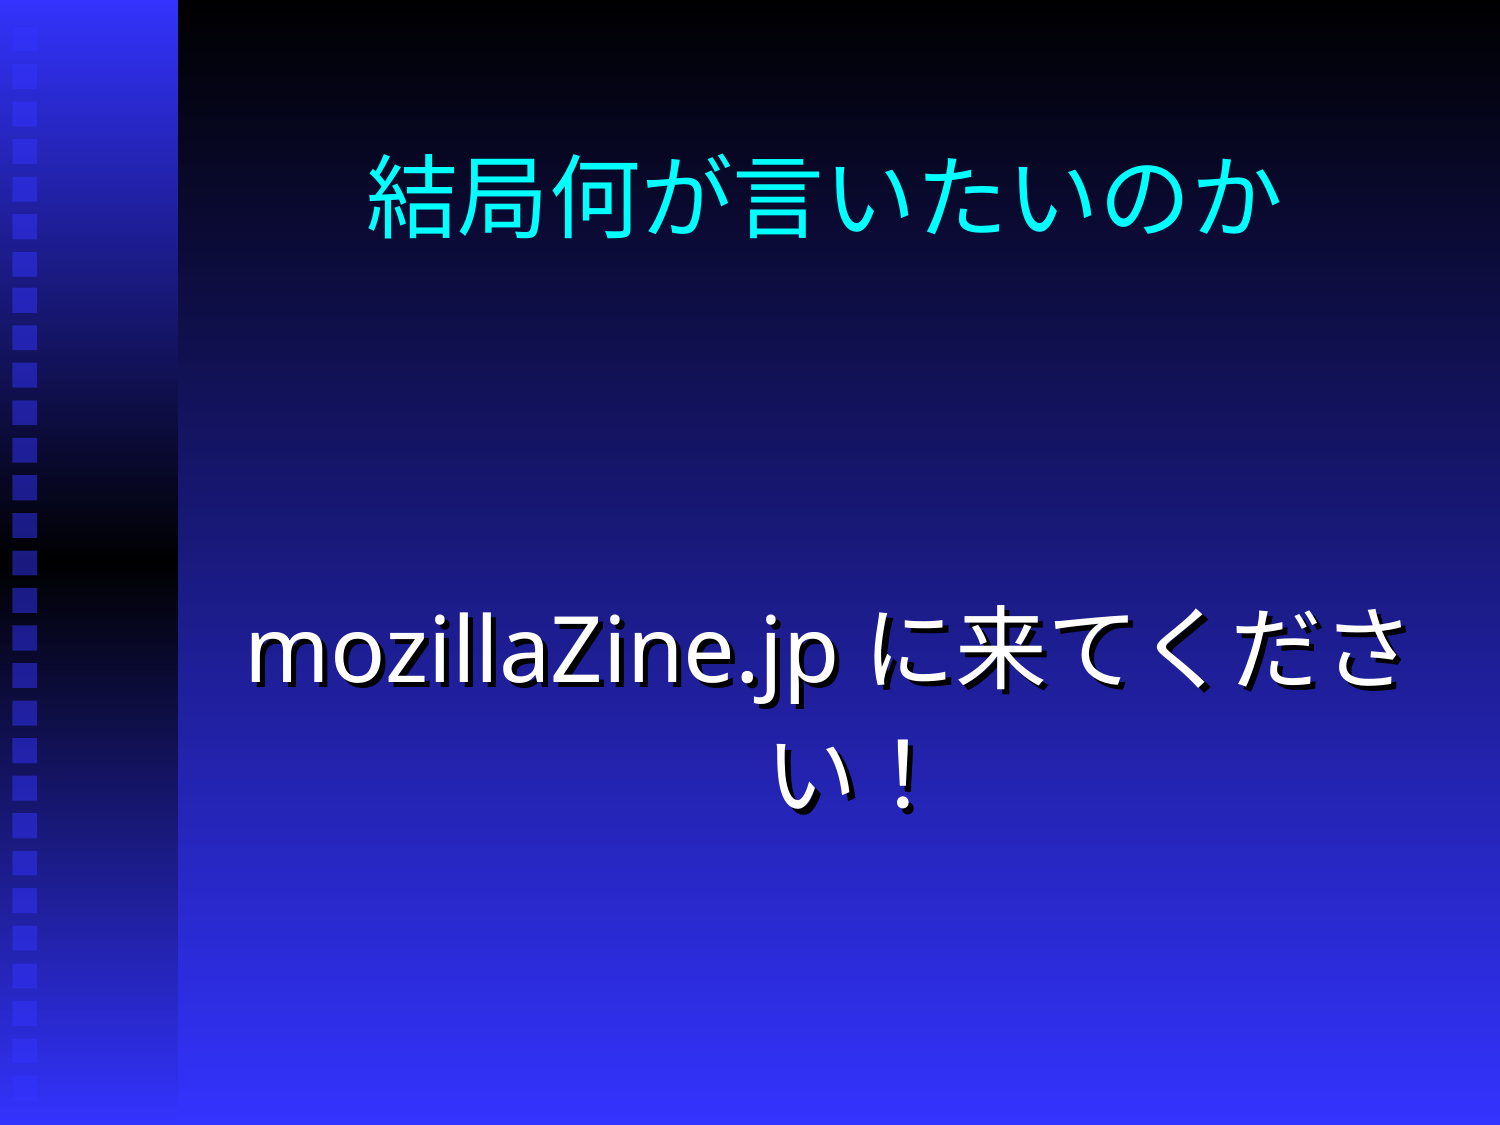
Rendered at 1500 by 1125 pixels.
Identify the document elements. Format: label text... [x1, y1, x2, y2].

title 結局何が言いたいのか [187, 76, 1463, 312]
list mozillaZine.jp に来てください！ [191, 573, 1467, 691]
